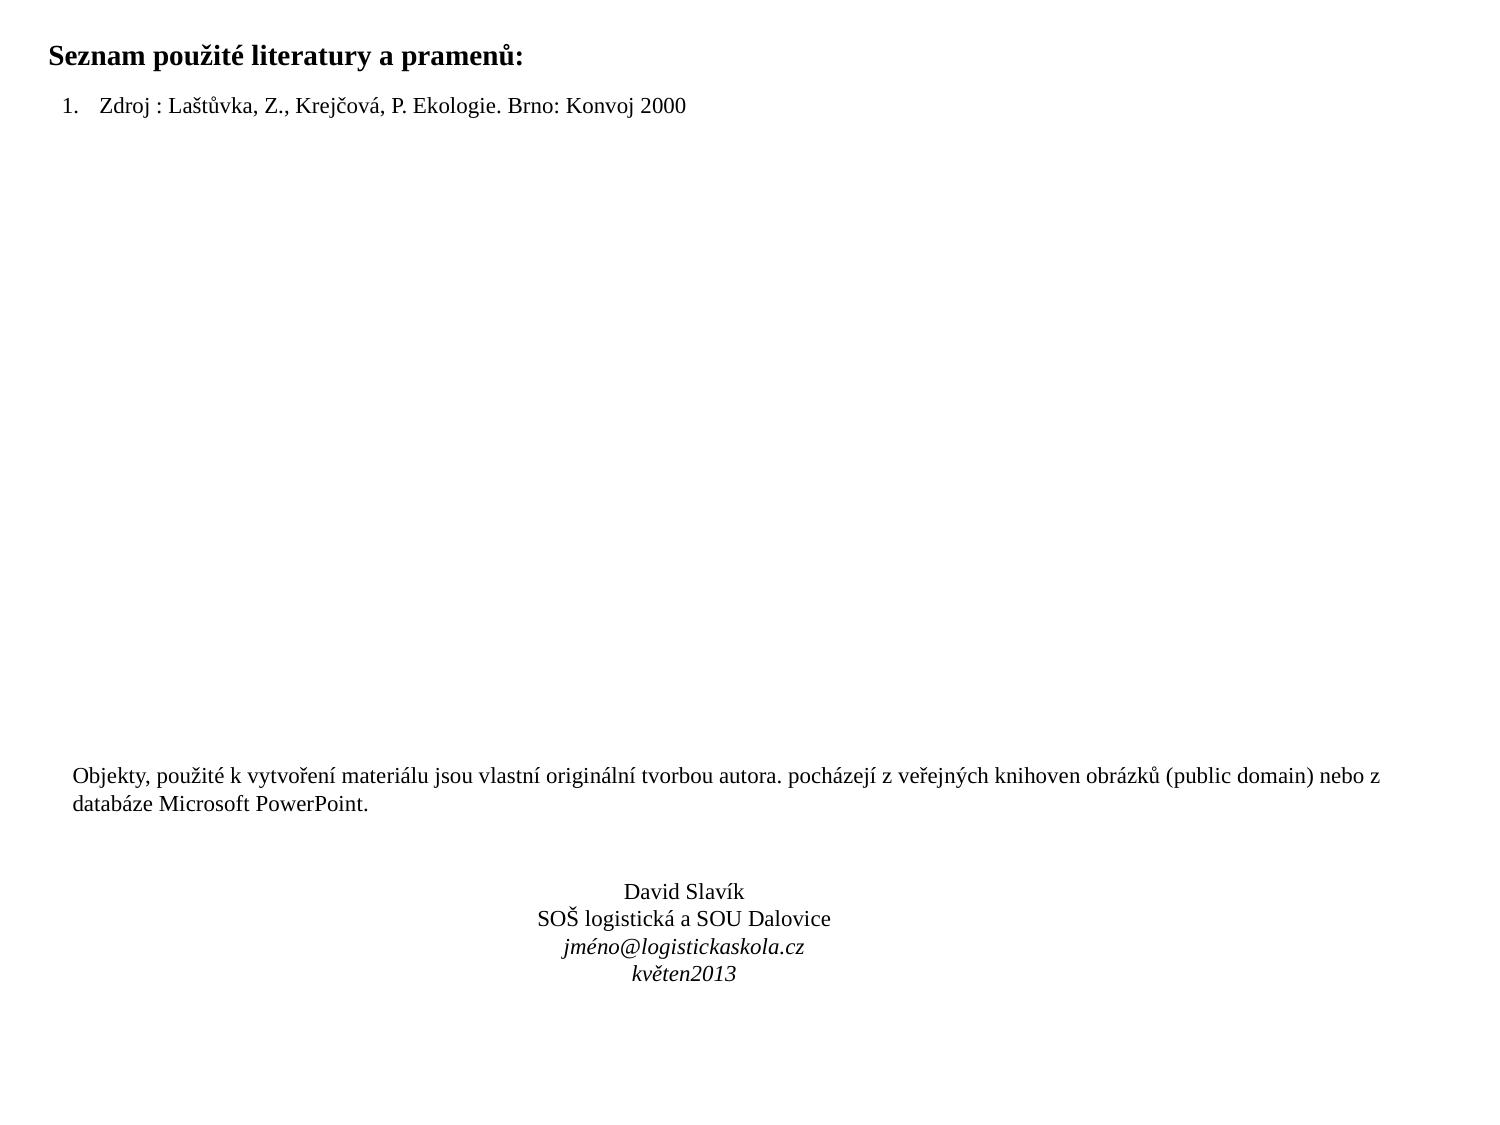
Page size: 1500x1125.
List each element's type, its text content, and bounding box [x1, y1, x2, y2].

text_box Objekty, použité k vytvoření materiálu jsou vlastní originální tvorbou autora. pocházejí z veřejných knihoven obrázků (public domain) nebo z databáze Microsoft PowerPoint. [58, 753, 1442, 823]
text_box Zdroj : Laštůvka, Z., Krejčová, P. Ekologie. Brno: Konvoj 2000 [48, 84, 810, 182]
text_box David Slavík SOŠ logistická a SOU Dalovice jméno@logistickaskola.cz květen2013 [391, 869, 977, 995]
text_box Seznam použité literatury a pramenů: [34, 29, 763, 80]
